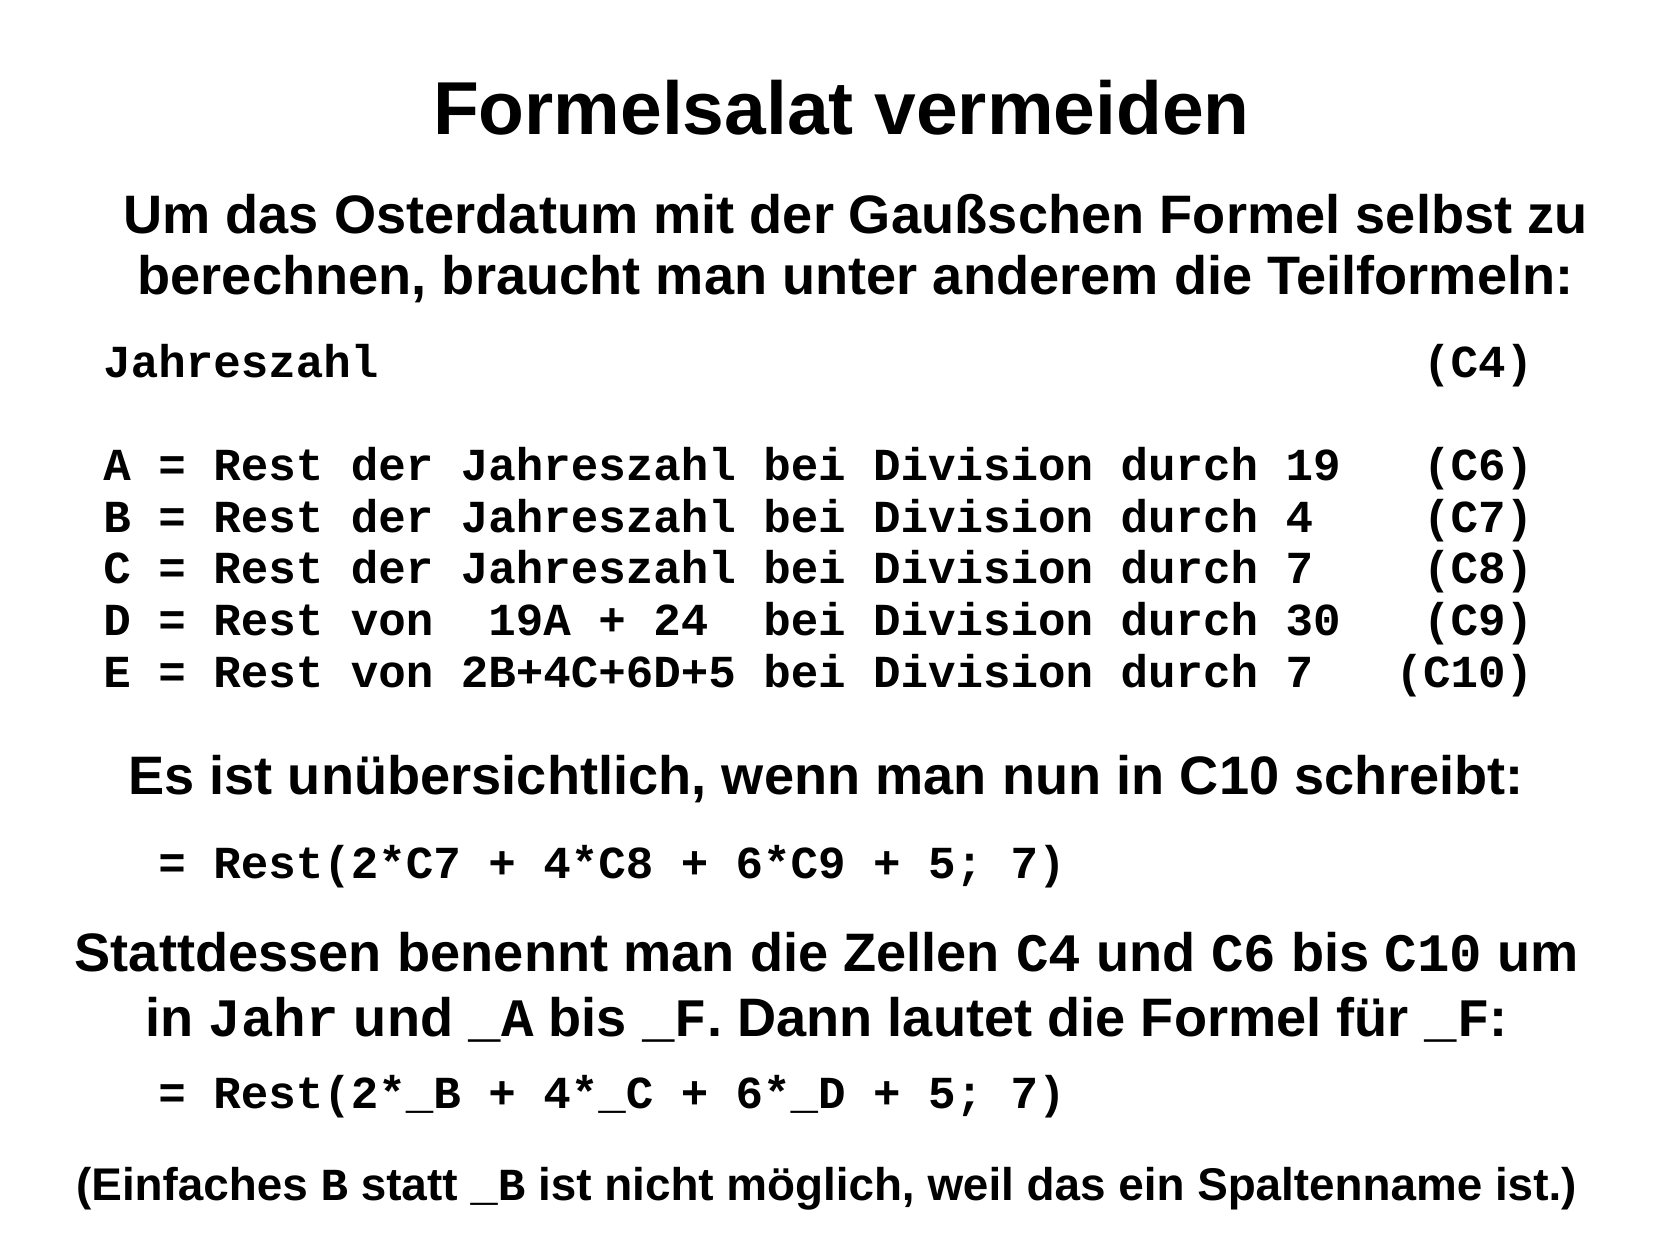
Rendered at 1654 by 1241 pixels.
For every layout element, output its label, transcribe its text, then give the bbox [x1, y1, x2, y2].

text_box Formelsalat vermeiden [118, 59, 1565, 158]
text_box (Einfaches B statt _B ist nicht möglich, weil das ein Spaltenname ist.) [59, 1151, 1595, 1223]
text_box Stattdessen benennt man die Zellen C4 und C6 bis C10 um in Jahr und _A bis _F. Dann lautet die Formel für _F: [59, 914, 1595, 1063]
text_box Es ist unübersichtlich, wenn man nun in C10 schreibt: [59, 738, 1595, 816]
text_box = Rest(2*_B + 4*_C + 6*_D + 5; 7) [88, 1062, 1625, 1130]
text_box Jahreszahl (C4) A = Rest der Jahreszahl bei Division durch 19 (C6) B = Rest der Jahreszahl bei Division durch 4 (C7) C = Rest der Jahreszahl bei Division durch 7 (C8) D = Rest von 19A + 24 bei Division durch 30 (C9) E = Rest von 2B+4C+6D+5 bei Division durch 7 (C10) [88, 331, 1625, 709]
text_box = Rest(2*C7 + 4*C8 + 6*C9 + 5; 7) [88, 833, 1625, 901]
text_box Um das Osterdatum mit der Gaußschen Formel selbst zu berechnen, braucht man unter anderem die Teilformeln: [88, 177, 1625, 317]
